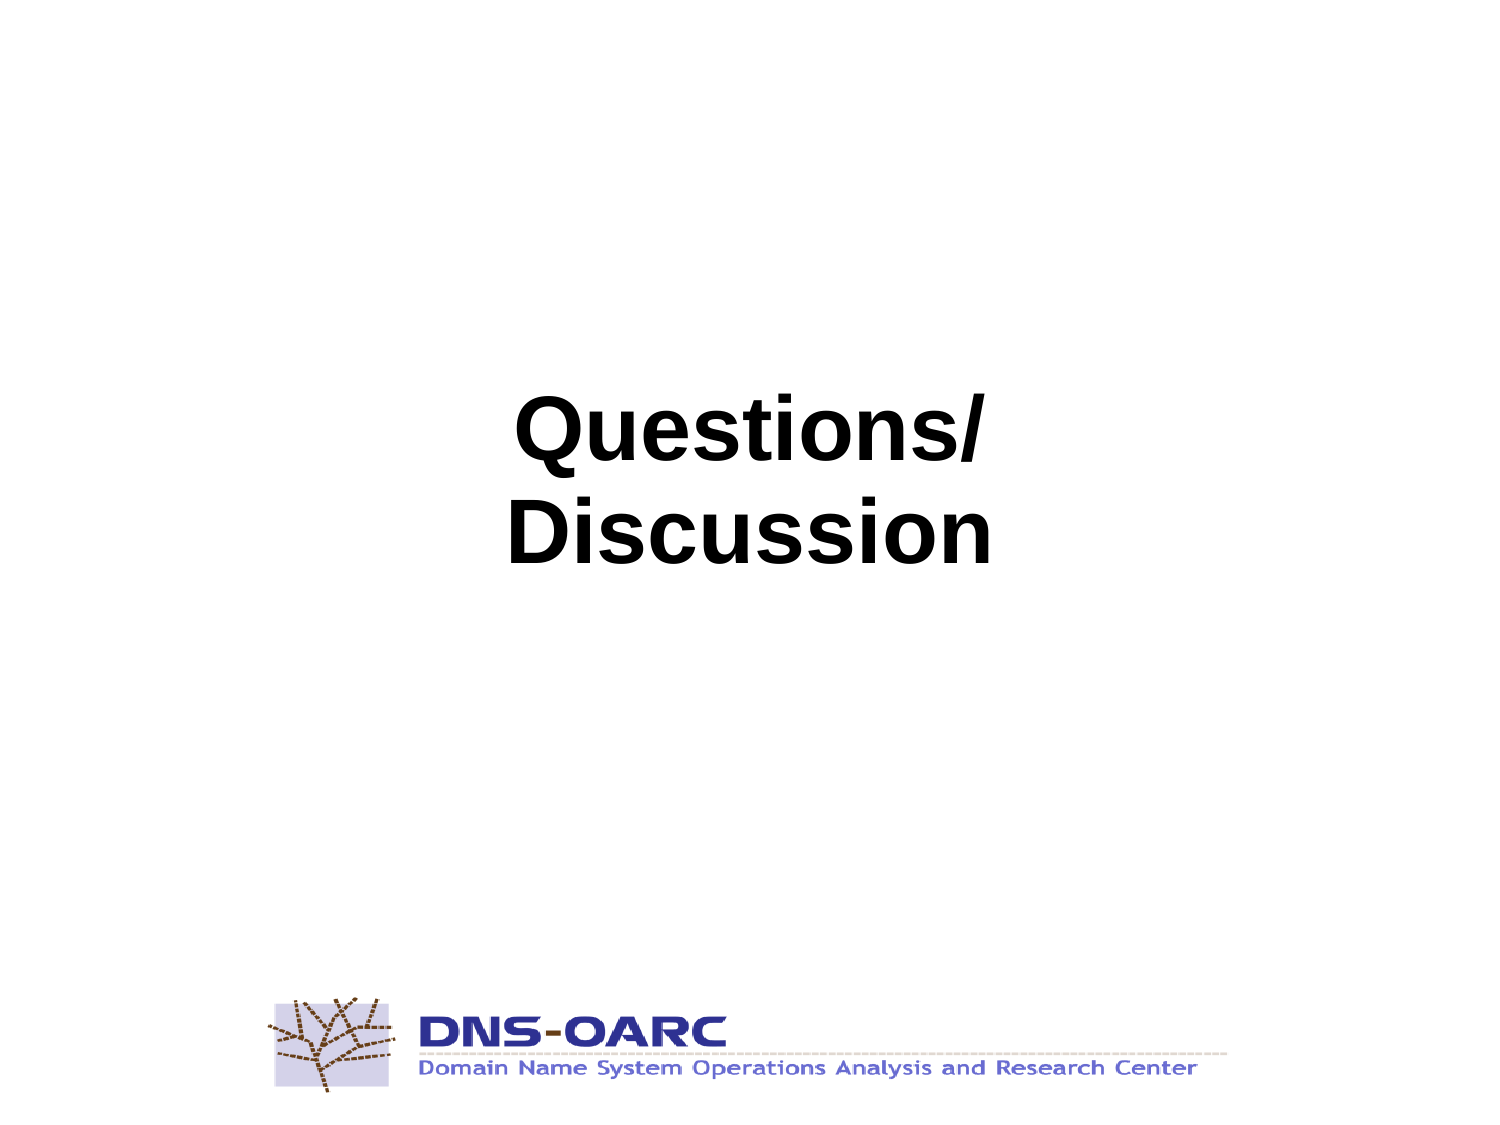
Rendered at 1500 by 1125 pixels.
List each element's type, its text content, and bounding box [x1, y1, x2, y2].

subtitle Questions/ Discussion [75, 44, 1425, 916]
picture [214, 991, 1259, 1099]
